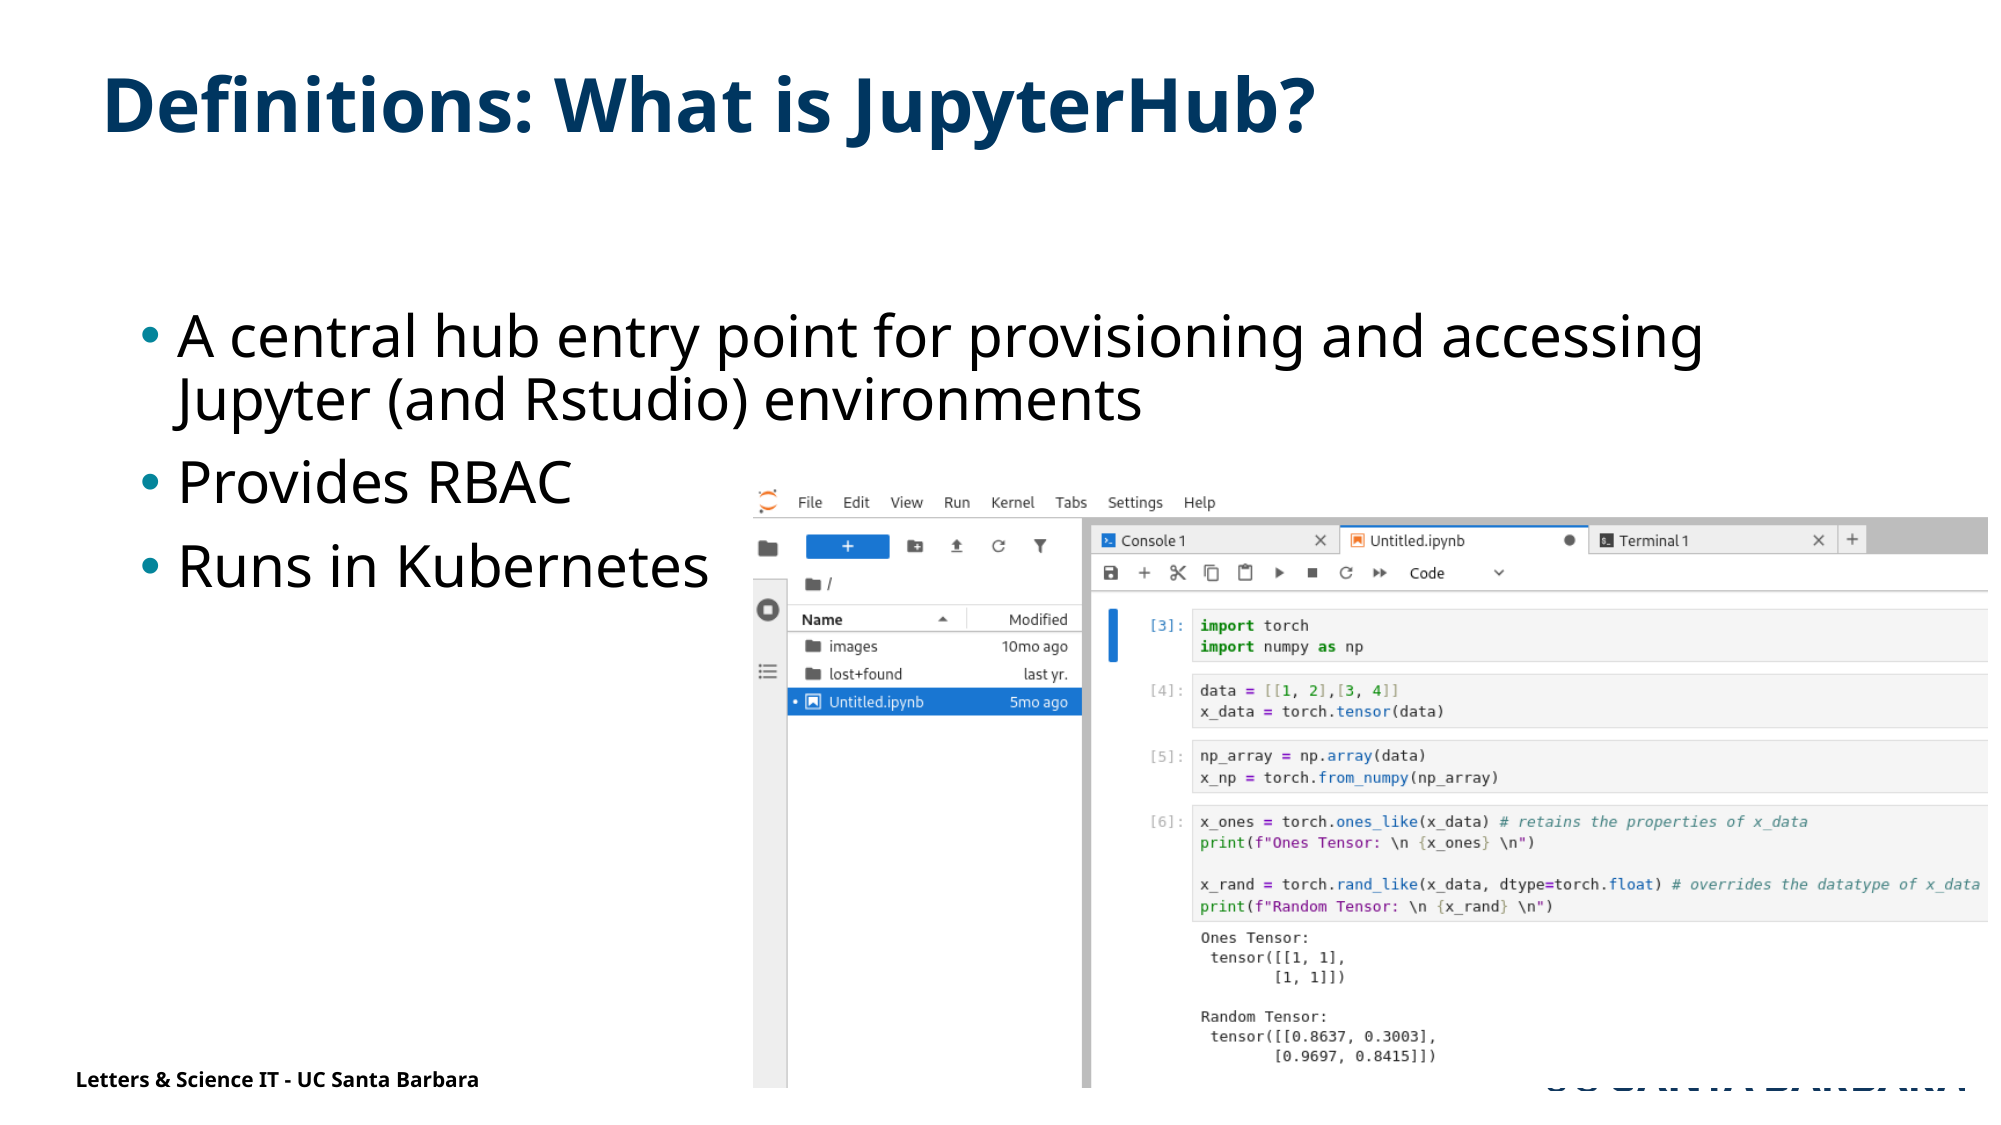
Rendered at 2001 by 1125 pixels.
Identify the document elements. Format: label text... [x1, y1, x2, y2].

picture [753, 487, 1988, 1088]
title Definitions: What is JupyterHub? [86, 59, 1914, 158]
list A central hub entry point for provisioning and accessing Jupyter (and Rstudio) environments Provides RBAC Runs in Kubernetes [125, 299, 1874, 1014]
